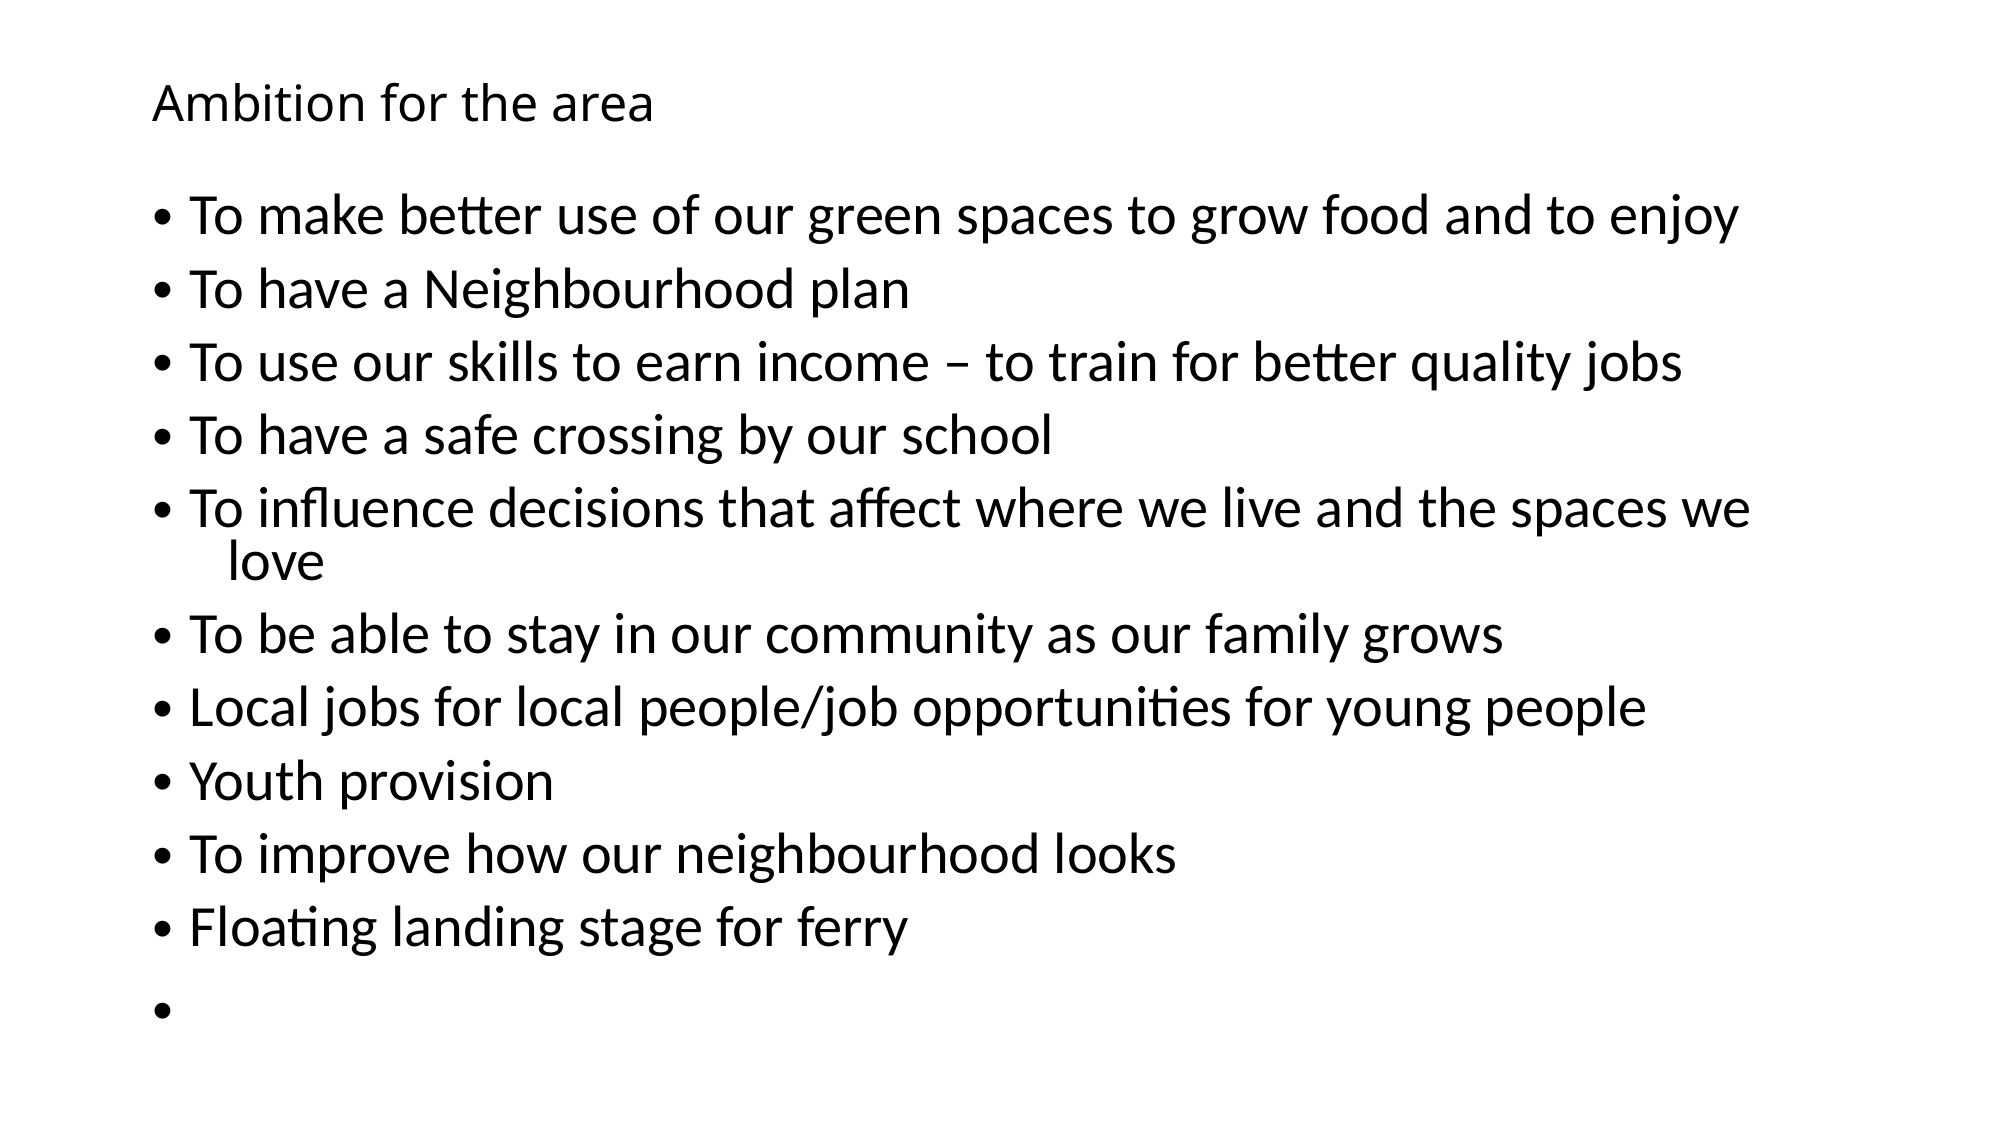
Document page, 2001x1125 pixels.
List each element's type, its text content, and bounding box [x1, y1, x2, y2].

title Ambition for the area [137, 36, 1863, 185]
list To make better use of our green spaces to grow food and to enjoy To have a Neighbourhood plan To use our skills to earn income – to train for better quality jobs To have a safe crossing by our school To influence decisions that affect where we live and the spaces we love To be able to stay in our community as our family grows Local jobs for local people/job opportunities for young people Youth provision To improve how our neighbourhood looks Floating landing stage for ferry [137, 185, 1863, 1089]
